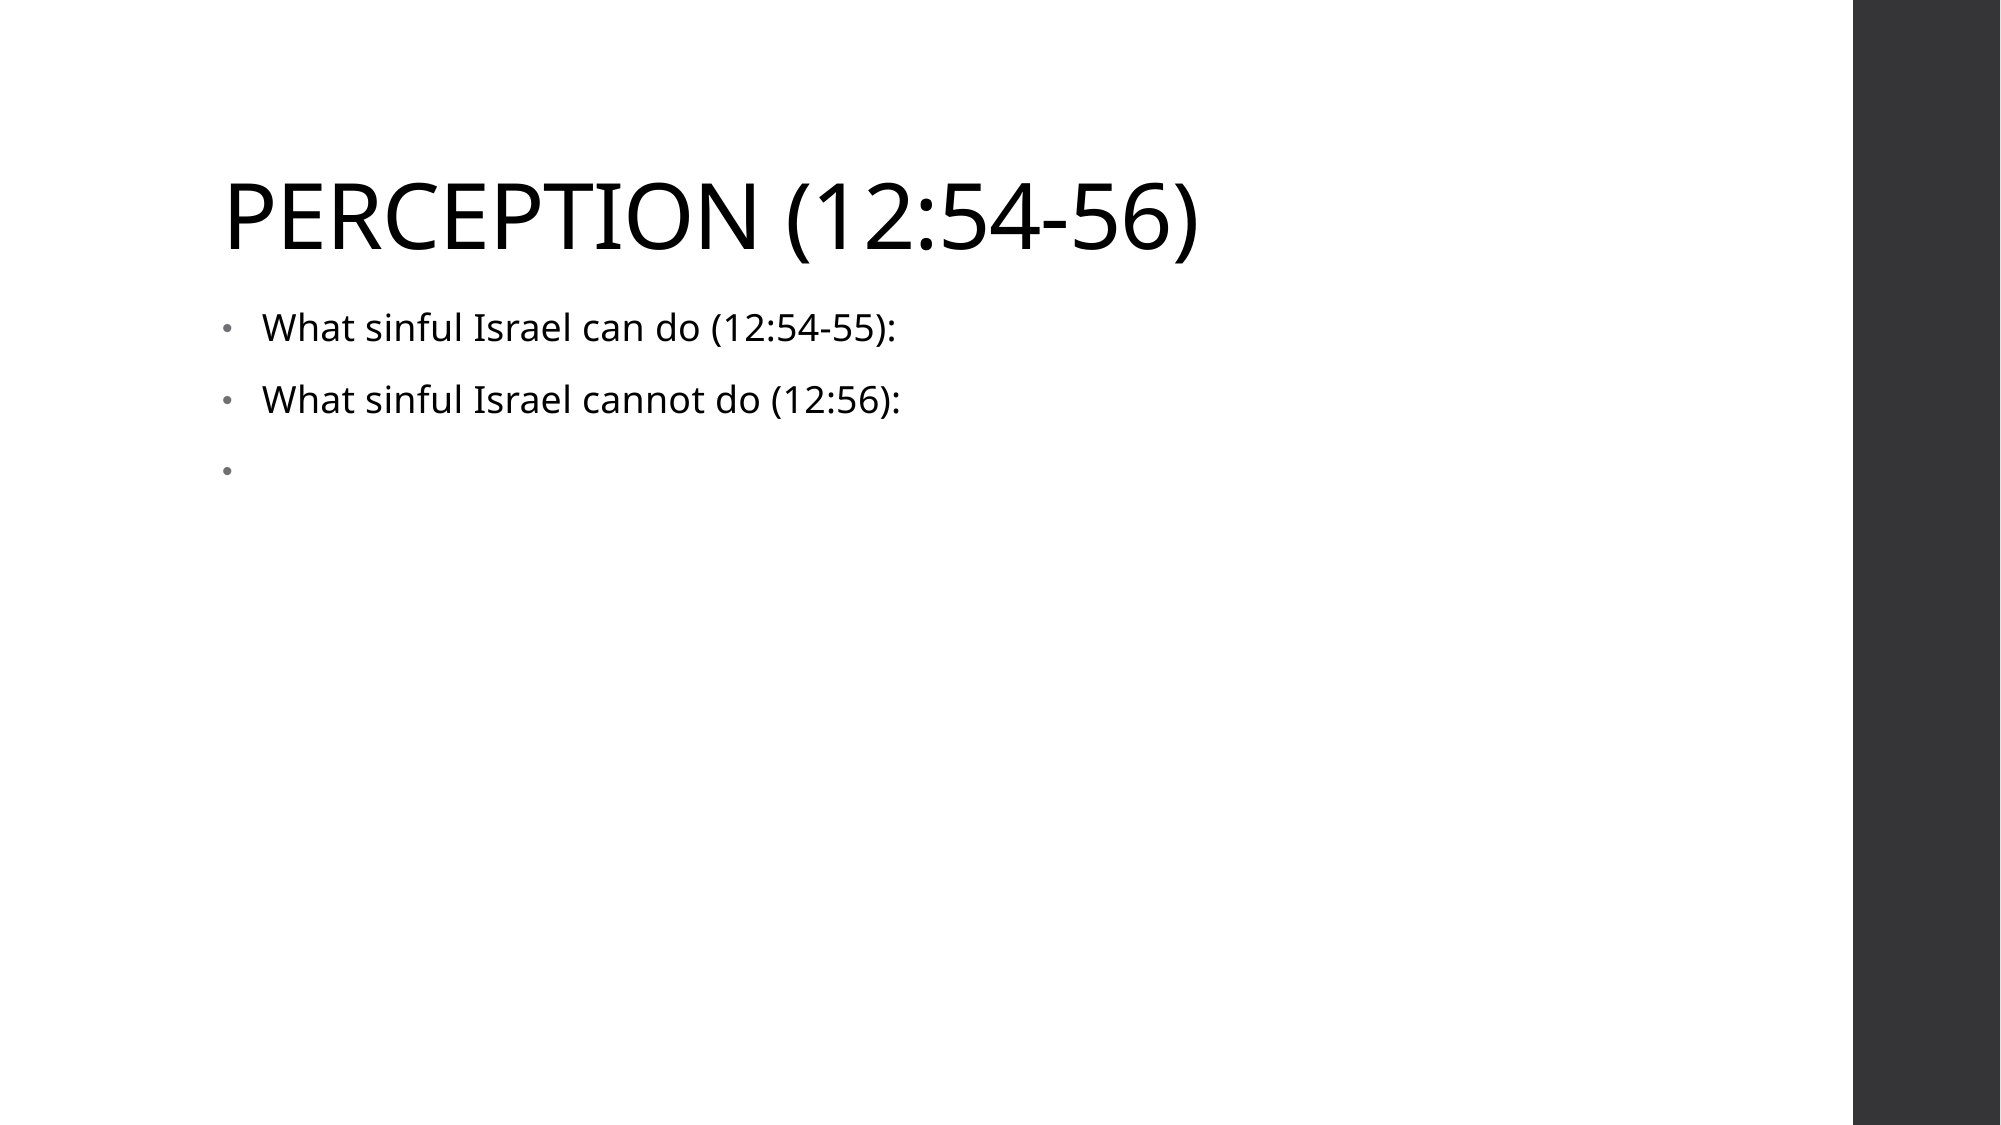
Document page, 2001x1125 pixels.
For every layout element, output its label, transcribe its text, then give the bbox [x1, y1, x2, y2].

list What sinful Israel can do (12:54-55): What sinful Israel cannot do (12:56): [206, 299, 1617, 1014]
title PERCEPTION (12:54-56) [206, 60, 1797, 278]
